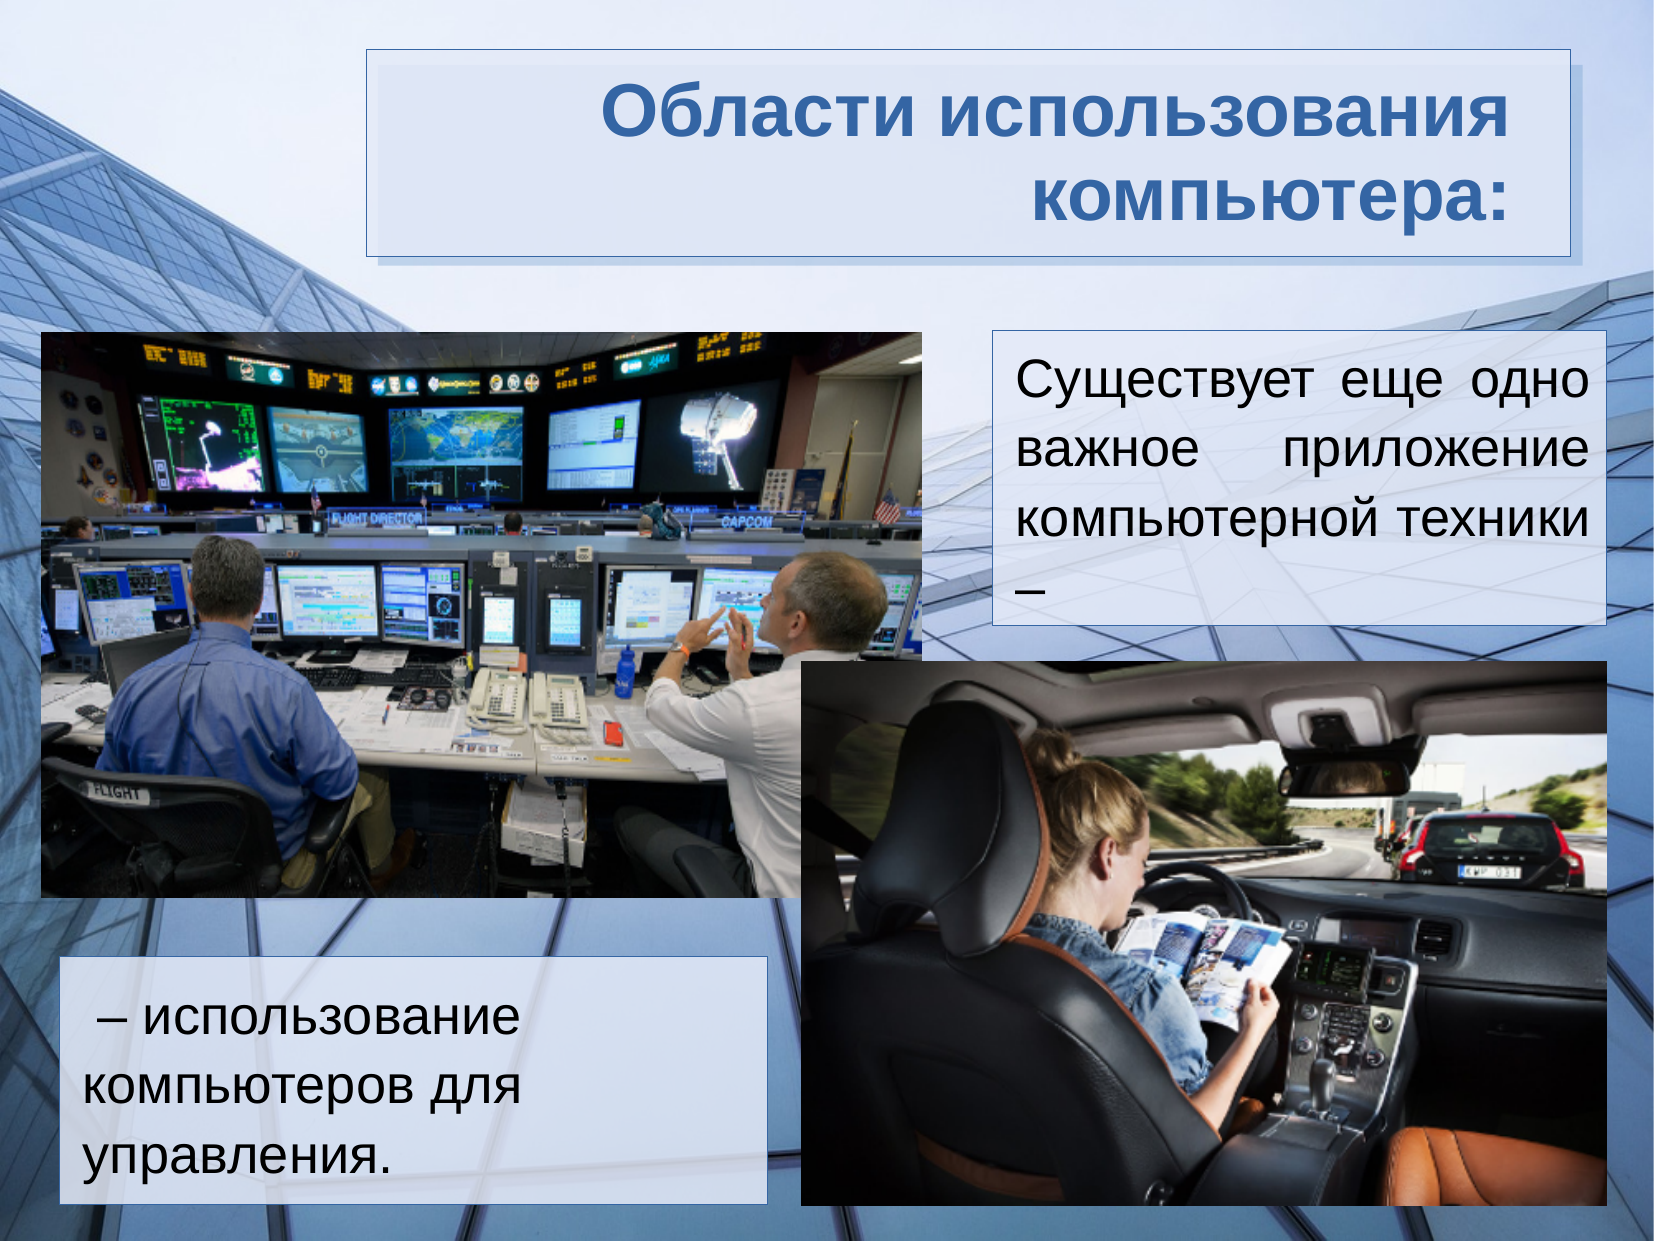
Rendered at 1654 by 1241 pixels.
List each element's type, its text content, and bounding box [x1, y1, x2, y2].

text_box Существует еще одно важное приложение компьютерной техники – [992, 330, 1607, 626]
picture [0, 0, 1654, 1241]
title Области использования компьютера: [366, 49, 1571, 257]
text_box [377, 64, 1583, 266]
text_box – использование компьютеров для управления. [59, 956, 768, 1205]
